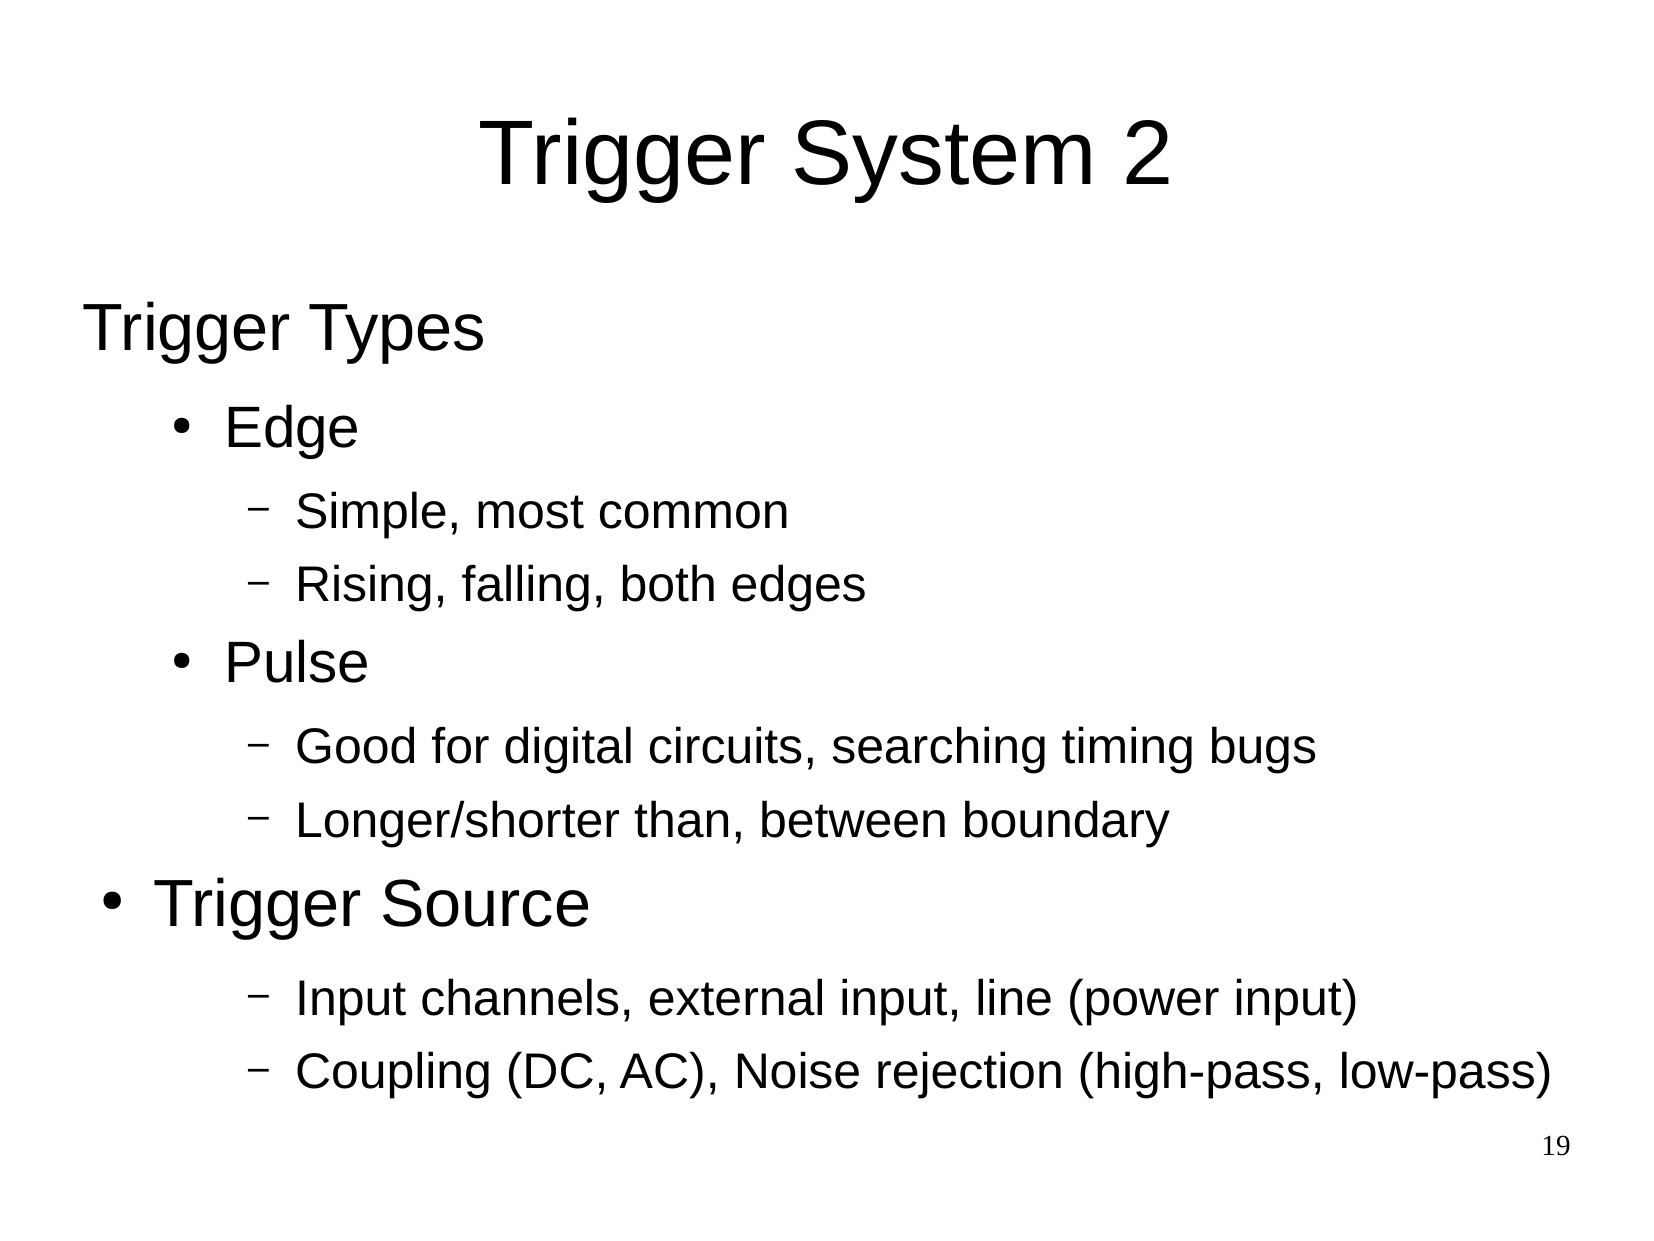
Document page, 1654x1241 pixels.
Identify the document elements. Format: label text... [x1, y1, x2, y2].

list Trigger Types Edge Simple, most common Rising, falling, both edges Pulse Good for digital circuits, searching timing bugs Longer/shorter than, between boundary Trigger Source Input channels, external input, line (power input) Coupling (DC, AC), Noise rejection (high-pass, low-pass) [82, 290, 1571, 1109]
title Trigger System 2 [82, 49, 1571, 257]
